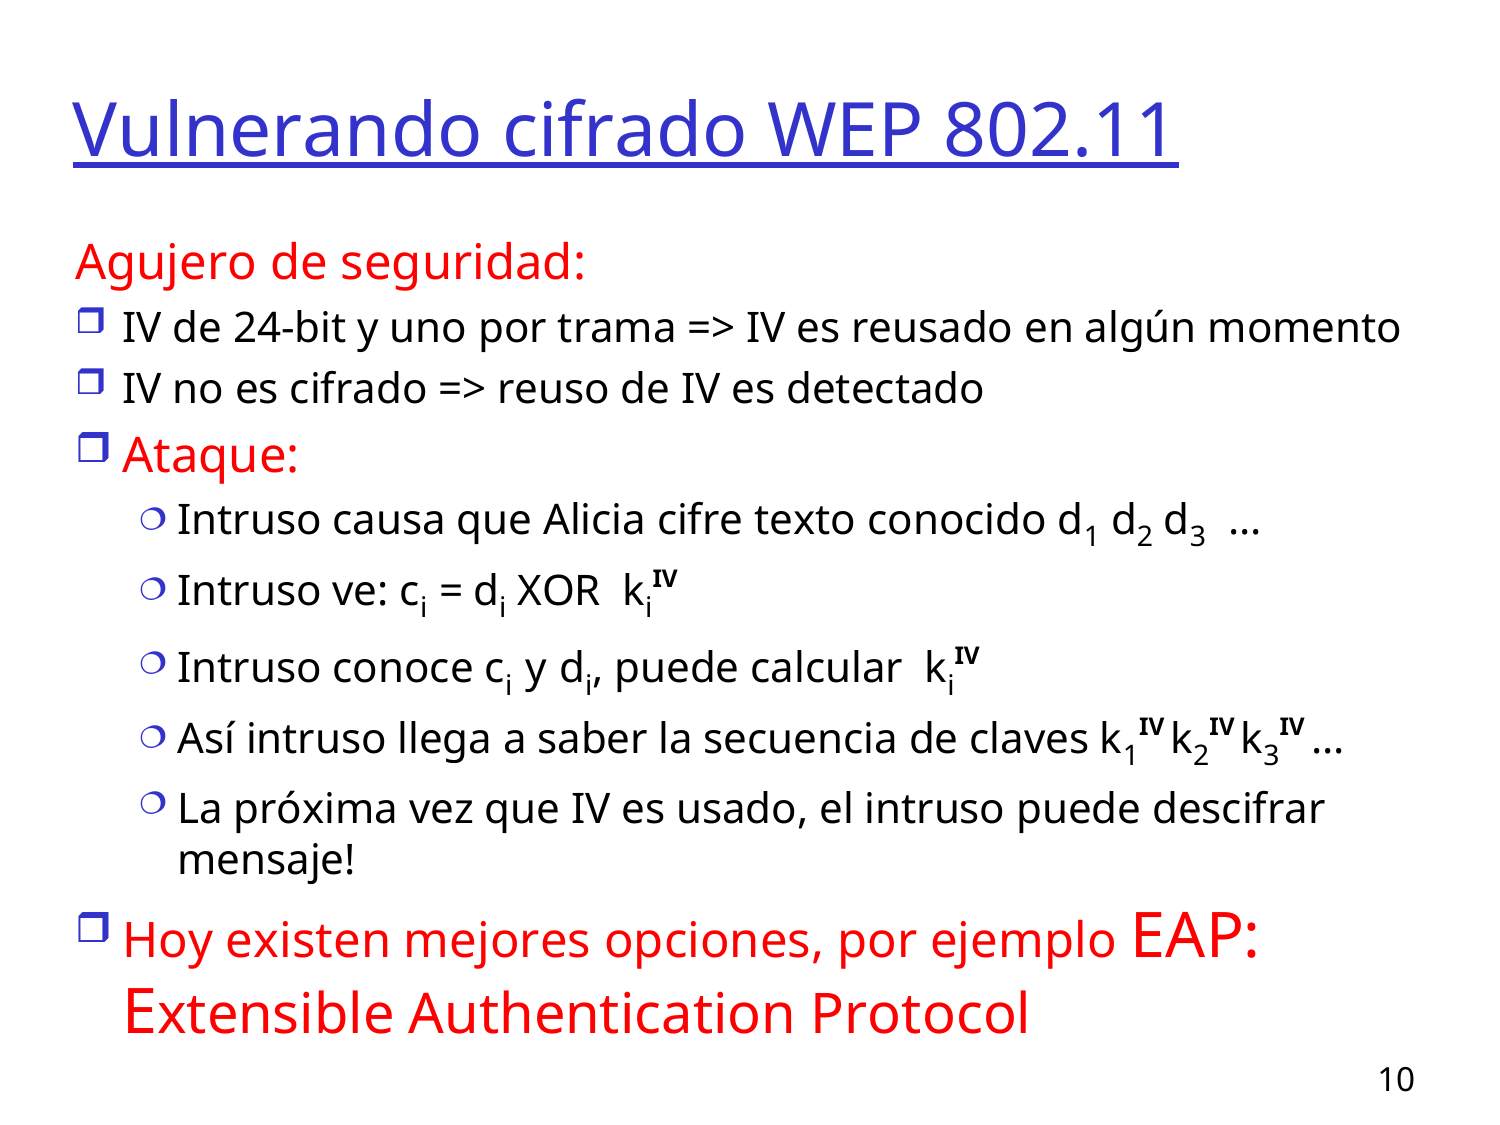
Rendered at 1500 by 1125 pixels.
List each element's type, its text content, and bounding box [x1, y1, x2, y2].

list Agujero de seguridad: IV de 24-bit y uno por trama => IV es reusado en algún momento IV no es cifrado => reuso de IV es detectado Ataque: Intruso causa que Alicia cifre texto conocido d1 d2 d3 … Intruso ve: ci = di XOR kiIV Intruso conoce ci y di, puede calcular kiIV Así intruso llega a saber la secuencia de claves k1IV k2IV k3IV … La próxima vez que IV es usado, el intruso puede descifrar mensaje! Hoy existen mejores opciones, por ejemplo EAP: Extensible Authentication Protocol [60, 223, 1457, 1057]
title Vulnerando cifrado WEP 802.11 [57, 33, 1333, 221]
